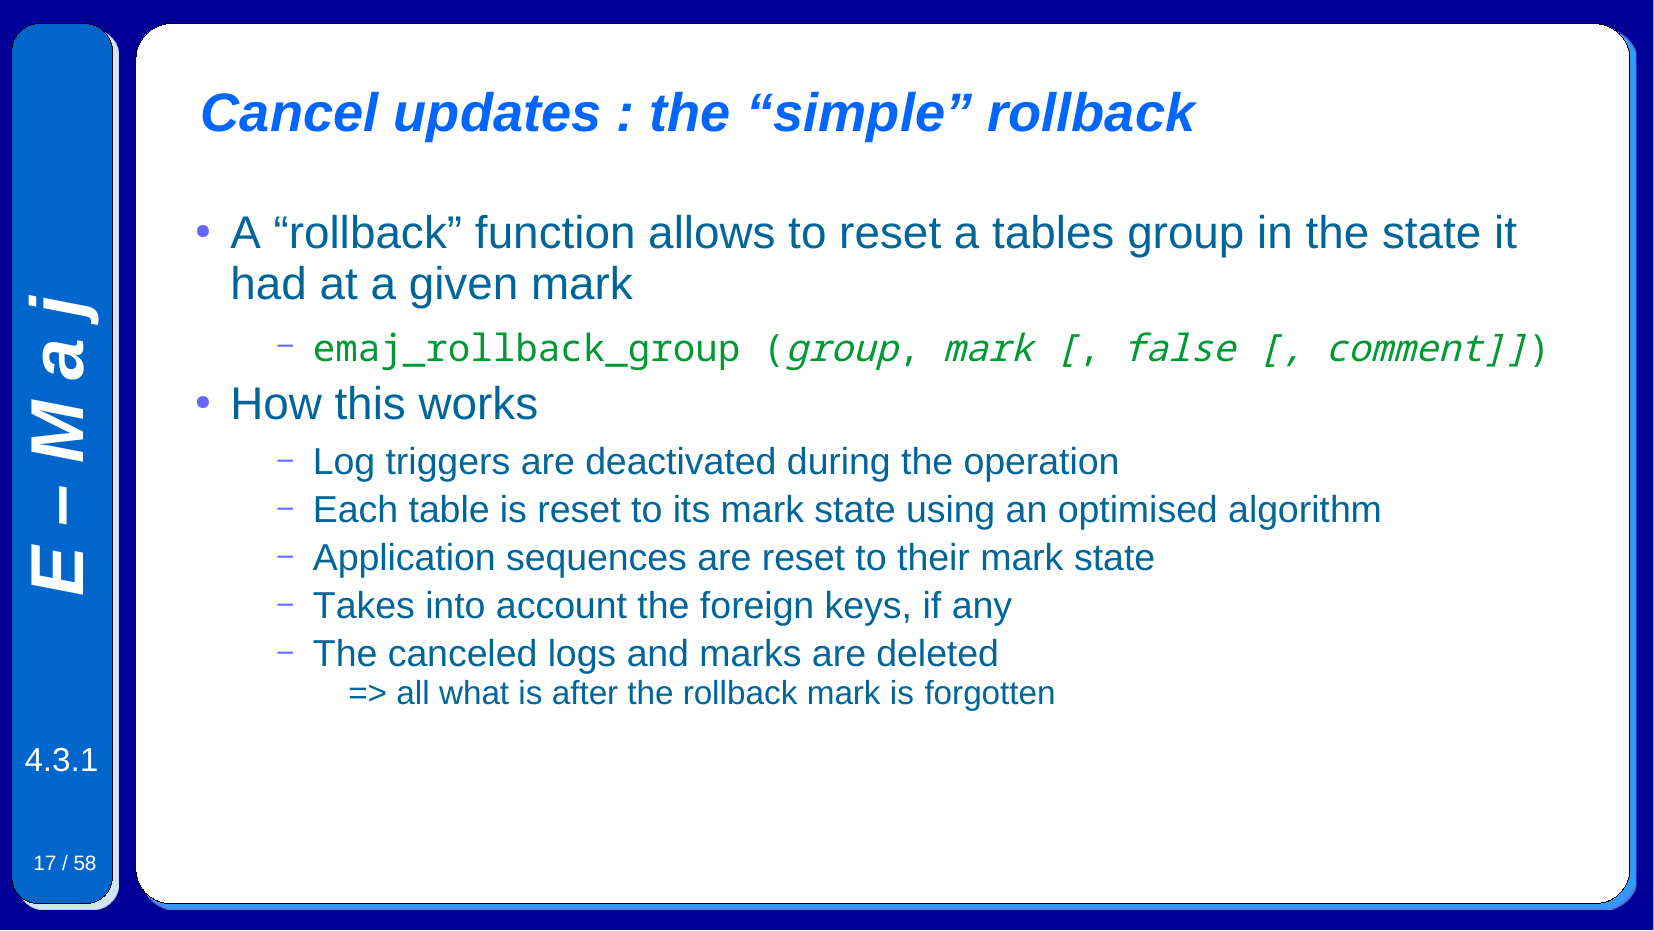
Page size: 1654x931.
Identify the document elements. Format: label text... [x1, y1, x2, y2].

list A “rollback” function allows to reset a tables group in the state it had at a given mark emaj_rollback_group (group, mark [, false [, comment]]) How this works Log triggers are deactivated during the operation Each table is reset to its mark state using an optimised algorithm Application sequences are reset to their mark state Takes into account the foreign keys, if any The canceled logs and marks are deleted => all what is after the rollback mark is forgotten [177, 206, 1587, 827]
title Cancel updates : the “simple” rollback [200, 34, 1575, 191]
